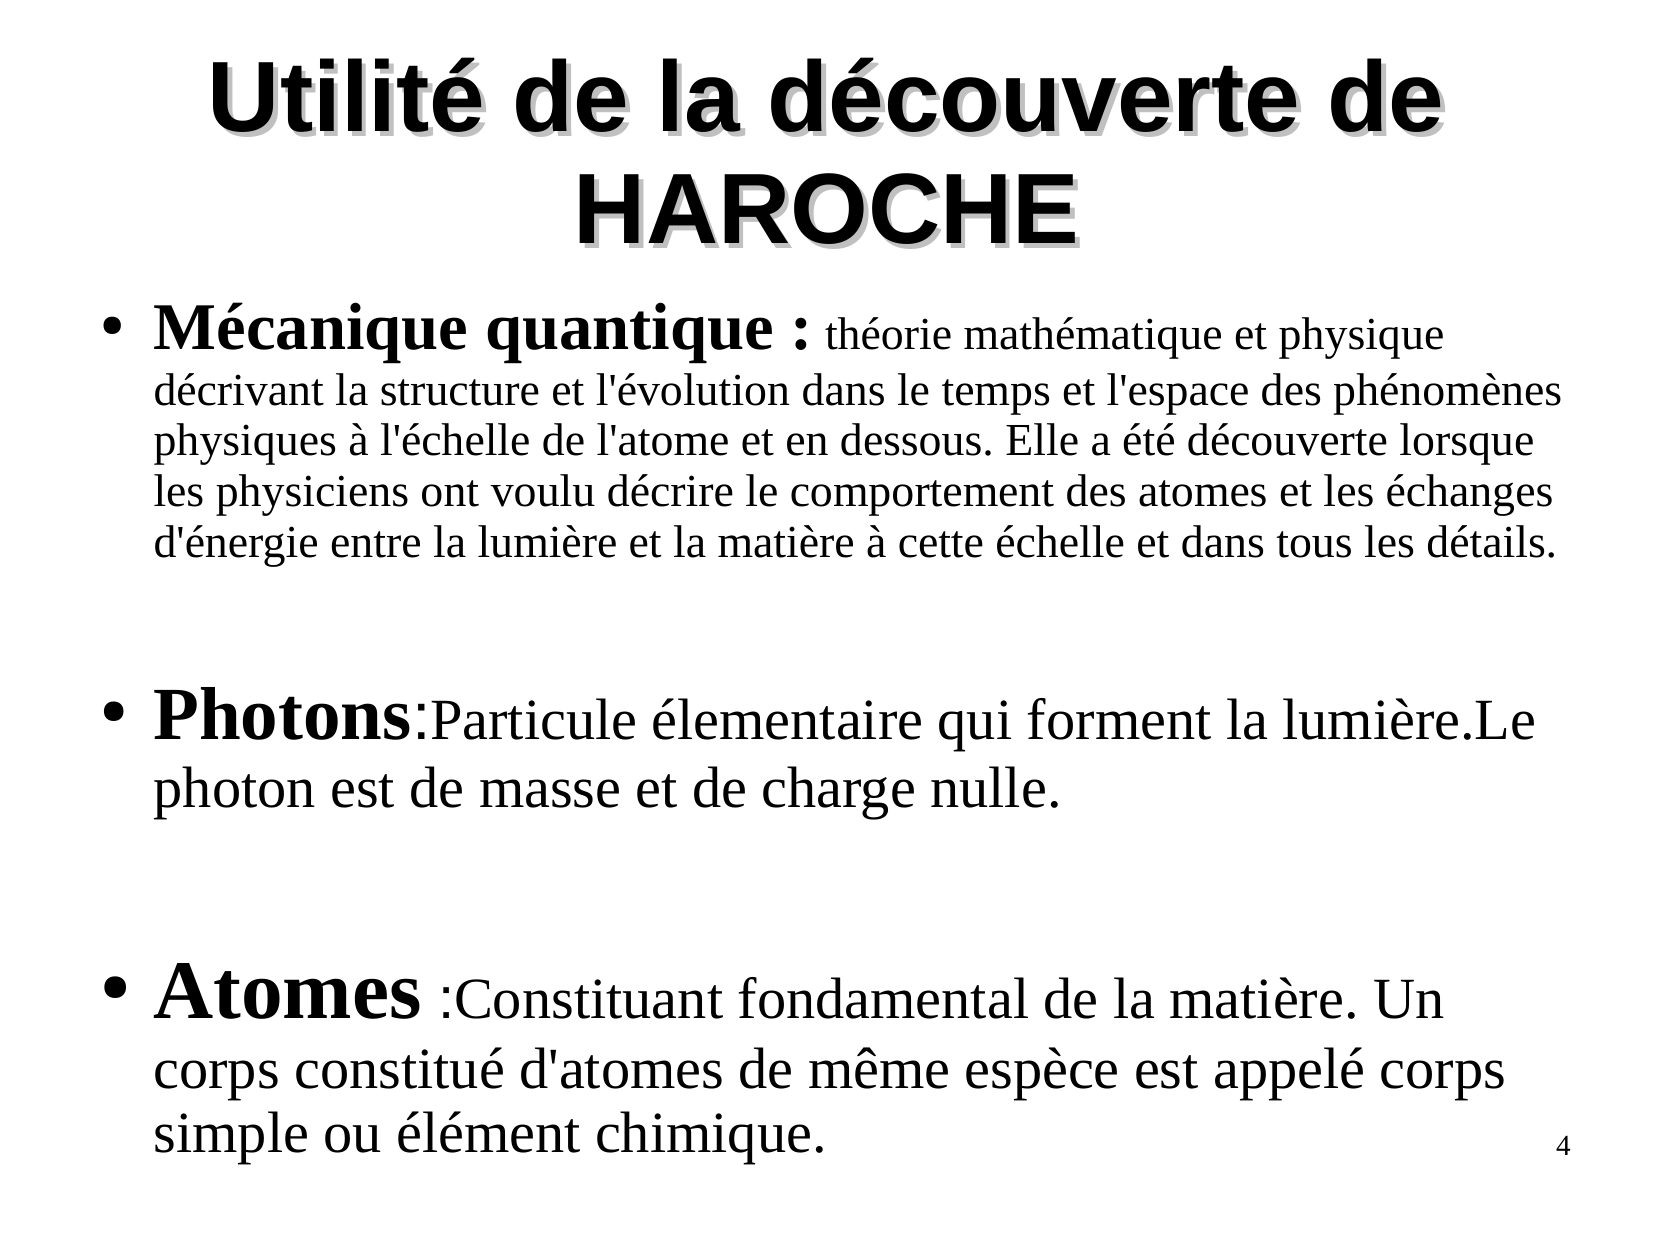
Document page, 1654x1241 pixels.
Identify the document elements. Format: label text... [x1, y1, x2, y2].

title Utilité de la découverte de HAROCHE [82, 41, 1571, 265]
list Mécanique quantique : théorie mathématique et physique décrivant la structure et l'évolution dans le temps et l'espace des phénomènes physiques à l'échelle de l'atome et en dessous. Elle a été découverte lorsque les physiciens ont voulu décrire le comportement des atomes et les échanges d'énergie entre la lumière et la matière à cette échelle et dans tous les détails. Photons:Particule élementaire qui forment la lumière.Le photon est de masse et de charge nulle. Atomes :Constituant fondamental de la matière. Un corps constitué d'atomes de même espèce est appelé corps simple ou élément chimique. [82, 290, 1571, 1170]
